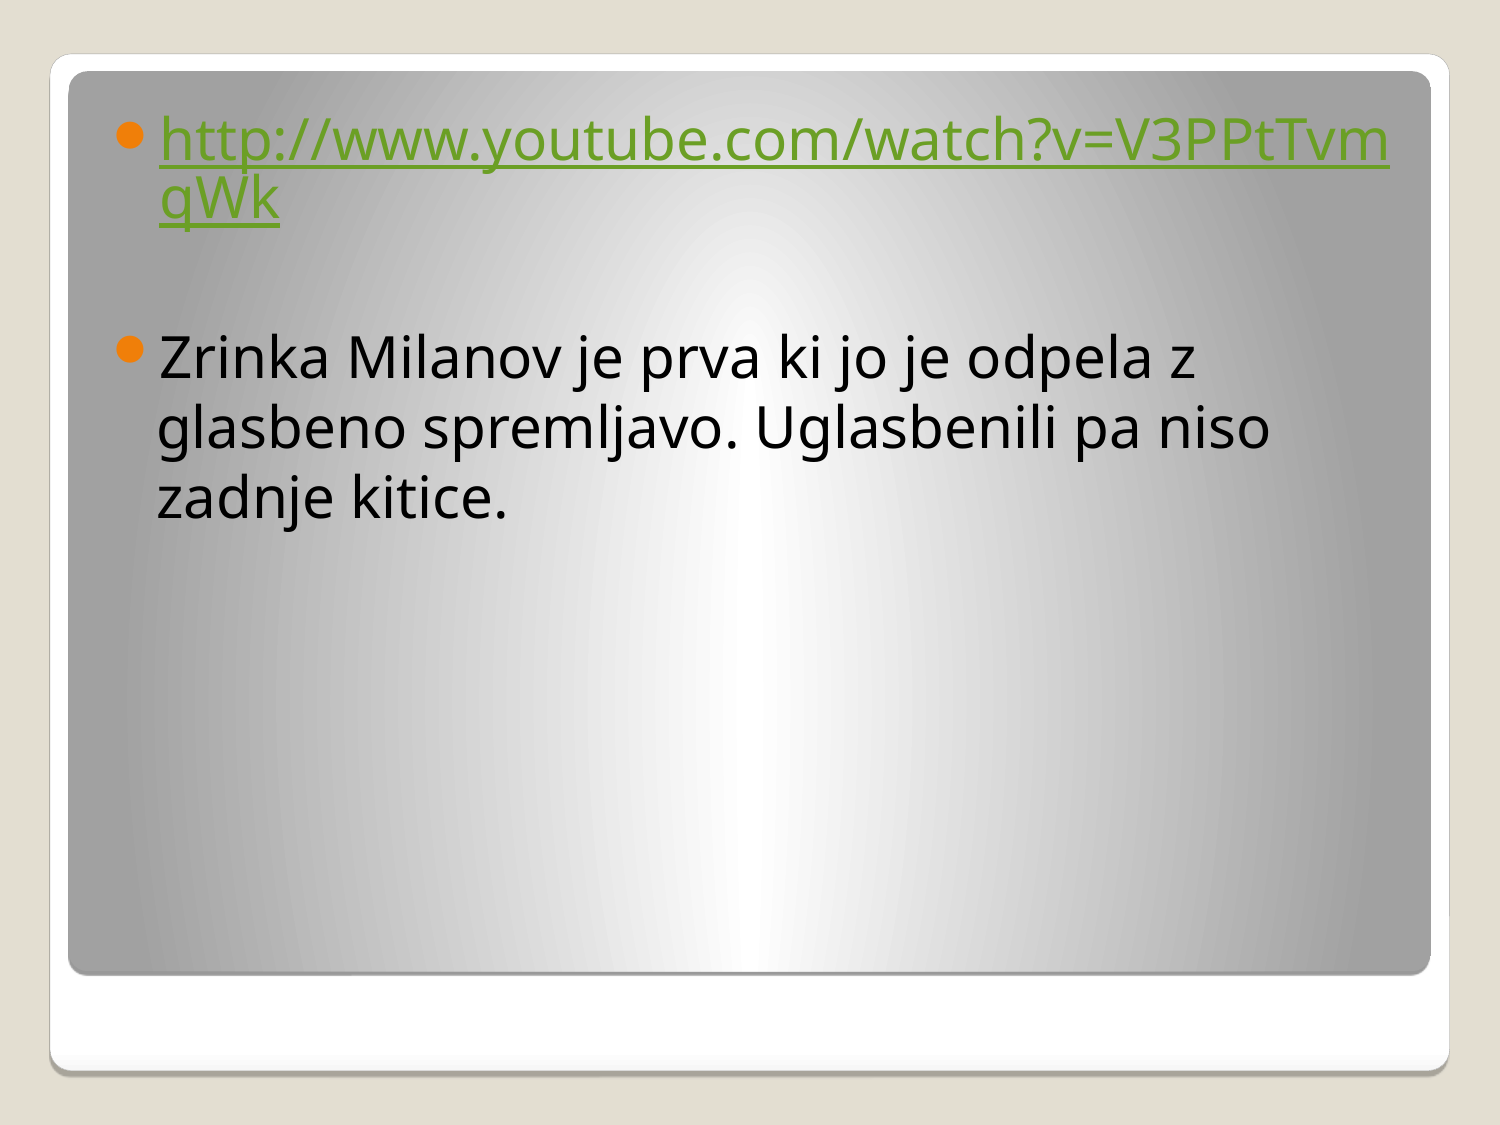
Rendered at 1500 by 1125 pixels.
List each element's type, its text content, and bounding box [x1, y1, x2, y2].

list http://www.youtube.com/watch?v=V3PPtTvmqWk Zrinka Milanov je prva ki jo je odpela z glasbeno spremljavo. Uglasbenili pa niso zadnje kitice. [82, 86, 1425, 774]
